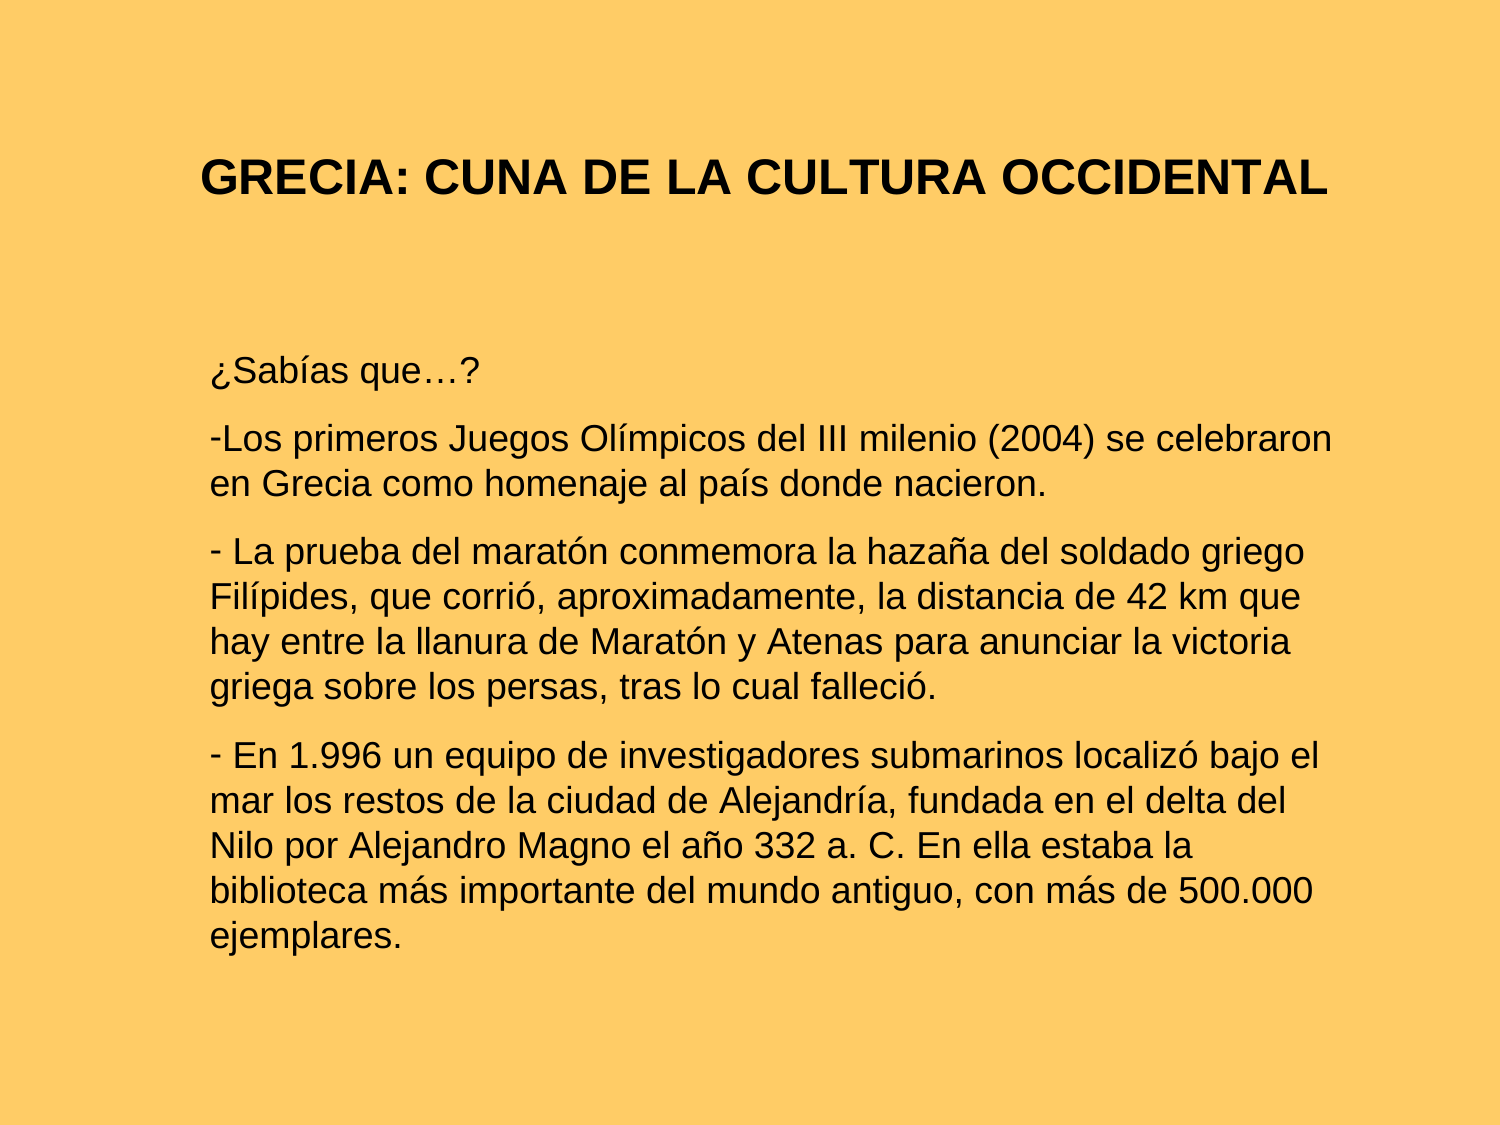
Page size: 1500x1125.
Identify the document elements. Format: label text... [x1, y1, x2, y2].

text_box GRECIA: CUNA DE LA CULTURA OCCIDENTAL [171, 137, 1359, 213]
text_box ¿Sabías que…? Los primeros Juegos Olímpicos del III milenio (2004) se celebraron en Grecia como homenaje al país donde nacieron. La prueba del maratón conmemora la hazaña del soldado griego Filípides, que corrió, aproximadamente, la distancia de 42 km que hay entre la llanura de Maratón y Atenas para anunciar la victoria griega sobre los persas, tras lo cual falleció. En 1.996 un equipo de investigadores submarinos localizó bajo el mar los restos de la ciudad de Alejandría, fundada en el delta del Nilo por Alejandro Magno el año 332 a. C. En ella estaba la biblioteca más importante del mundo antiguo, con más de 500.000 ejemplares. [194, 337, 1353, 964]
